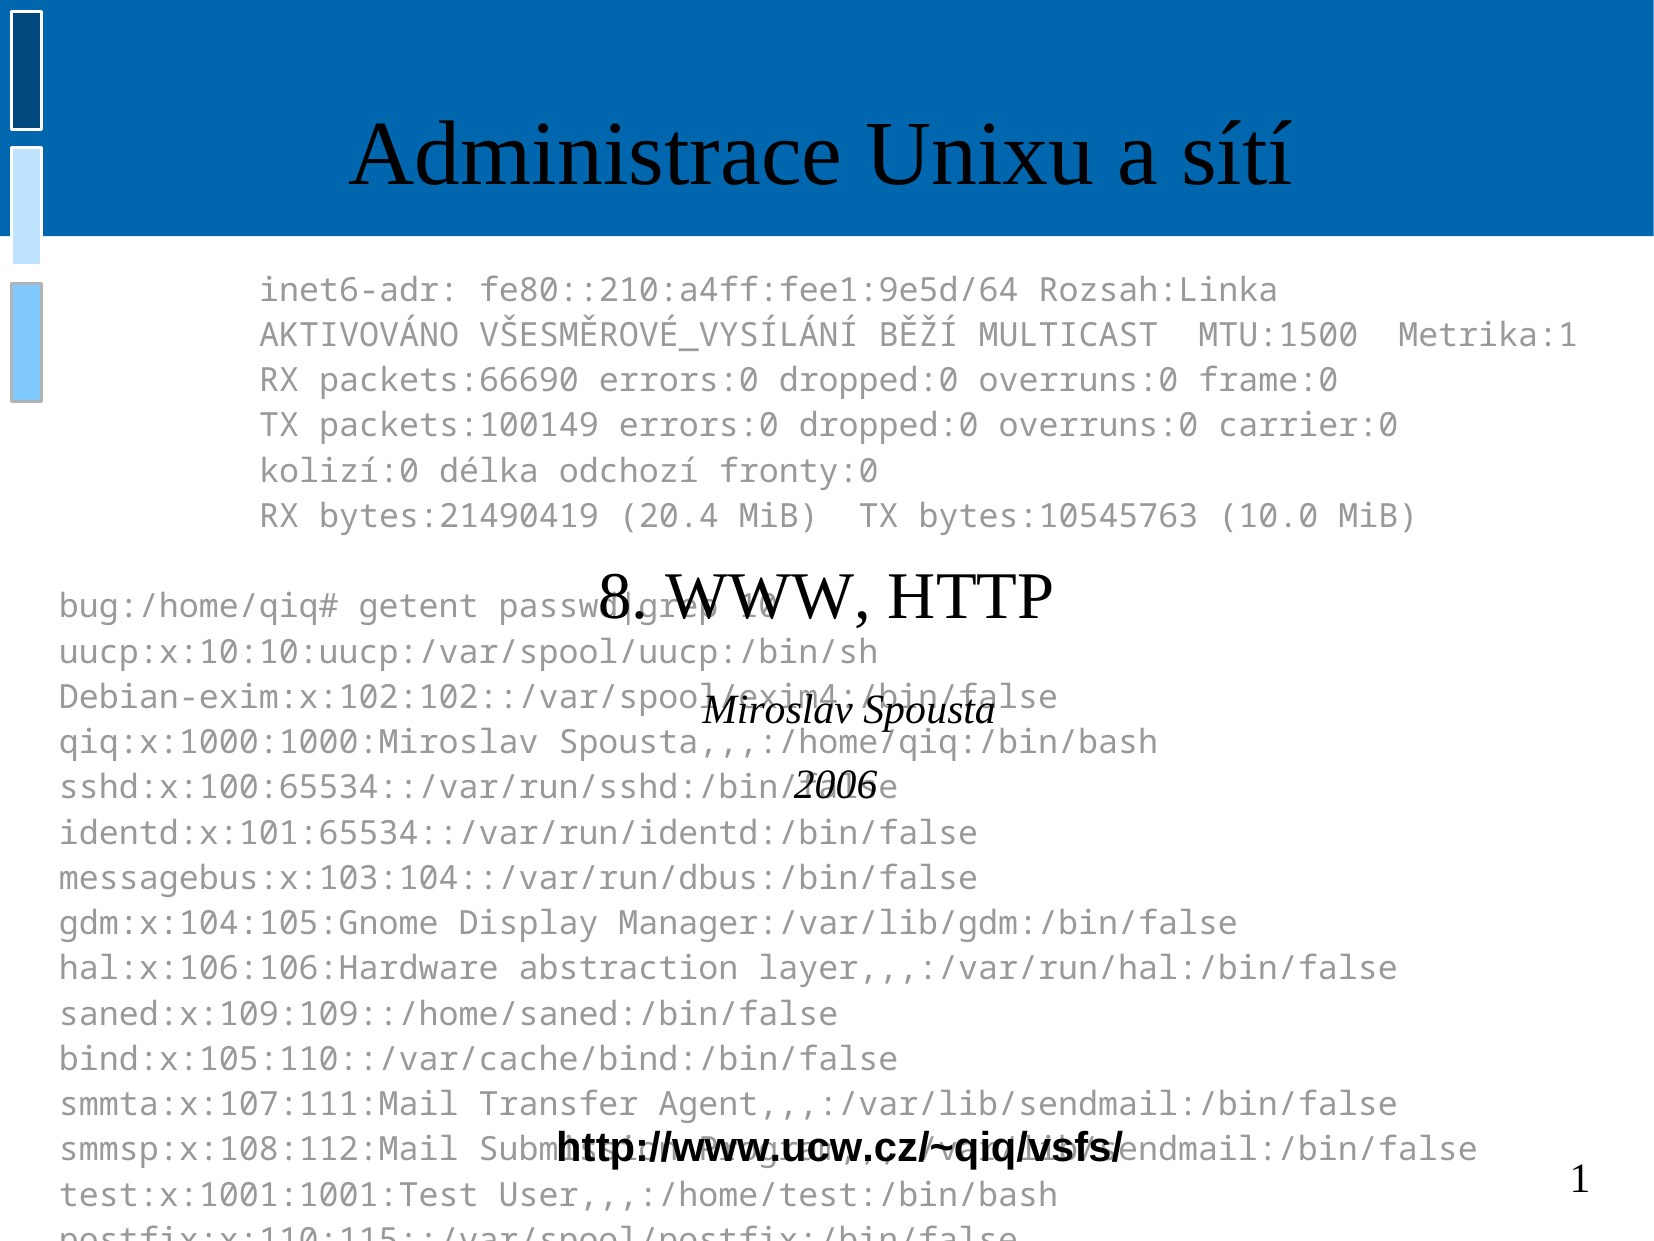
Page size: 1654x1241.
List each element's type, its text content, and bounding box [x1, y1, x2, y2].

text_box inet6-adr: fe80::210:a4ff:fee1:9e5d/64 Rozsah:Linka AKTIVOVÁNO VŠESMĚROVÉ_VYSÍLÁNÍ BĚŽÍ MULTICAST MTU:1500 Metrika:1 RX packets:66690 errors:0 dropped:0 overruns:0 frame:0 TX packets:100149 errors:0 dropped:0 overruns:0 carrier:0 kolizí:0 délka odchozí fronty:0 RX bytes:21490419 (20.4 MiB) TX bytes:10545763 (10.0 MiB) bug:/home/qiq# getent passwd|grep 10 uucp:x:10:10:uucp:/var/spool/uucp:/bin/sh Debian-exim:x:102:102::/var/spool/exim4:/bin/false qiq:x:1000:1000:Miroslav Spousta,,,:/home/qiq:/bin/bash sshd:x:100:65534::/var/run/sshd:/bin/false identd:x:101:65534::/var/run/identd:/bin/false messagebus:x:103:104::/var/run/dbus:/bin/false gdm:x:104:105:Gnome Display Manager:/var/lib/gdm:/bin/false hal:x:106:106:Hardware abstraction layer,,,:/var/run/hal:/bin/false saned:x:109:109::/home/saned:/bin/false bind:x:105:110::/var/cache/bind:/bin/false smmta:x:107:111:Mail Transfer Agent,,,:/var/lib/sendmail:/bin/false smmsp:x:108:112:Mail Submission Program,,,:/var/lib/sendmail:/bin/false test:x:1001:1001:Test User,,,:/home/test:/bin/bash postfix:x:110:115::/var/spool/postfix:/bin/false [59, 636, 1625, 1241]
text_box http://www.ucw.cz/~qiq/vsfs/ [498, 1121, 1182, 1172]
text_box 8. WWW, HTTP [0, 555, 1654, 636]
text_box inet6-adr: fe80::210:a4ff:fee1:9e5d/64 Rozsah:Linka AKTIVOVÁNO VŠESMĚROVÉ_VYSÍLÁNÍ BĚŽÍ MULTICAST MTU:1500 Metrika:1 RX packets:66690 errors:0 dropped:0 overruns:0 frame:0 TX packets:100149 errors:0 dropped:0 overruns:0 carrier:0 kolizí:0 délka odchozí fronty:0 RX bytes:21490419 (20.4 MiB) TX bytes:10545763 (10.0 MiB) bug:/home/qiq# getent passwd|grep 10 uucp:x:10:10:uucp:/var/spool/uucp:/bin/sh Debian-exim:x:102:102::/var/spool/exim4:/bin/false qiq:x:1000:1000:Miroslav Spousta,,,:/home/qiq:/bin/bash sshd:x:100:65534::/var/run/sshd:/bin/false identd:x:101:65534::/var/run/identd:/bin/false messagebus:x:103:104::/var/run/dbus:/bin/false gdm:x:104:105:Gnome Display Manager:/var/lib/gdm:/bin/false hal:x:106:106:Hardware abstraction layer,,,:/var/run/hal:/bin/false saned:x:109:109::/home/saned:/bin/false bind:x:105:110::/var/cache/bind:/bin/false smmta:x:107:111:Mail Transfer Agent,,,:/var/lib/sendmail:/bin/false smmsp:x:108:112:Mail Submission Program,,,:/var/lib/sendmail:/bin/false test:x:1001:1001:Test User,,,:/home/test:/bin/bash postfix:x:110:115::/var/spool/postfix:/bin/false [59, 265, 1625, 555]
text_box 2006 [793, 761, 886, 812]
text_box Miroslav Spousta [409, 684, 1289, 735]
title Administrace Unixu a sítí [115, 49, 1528, 257]
